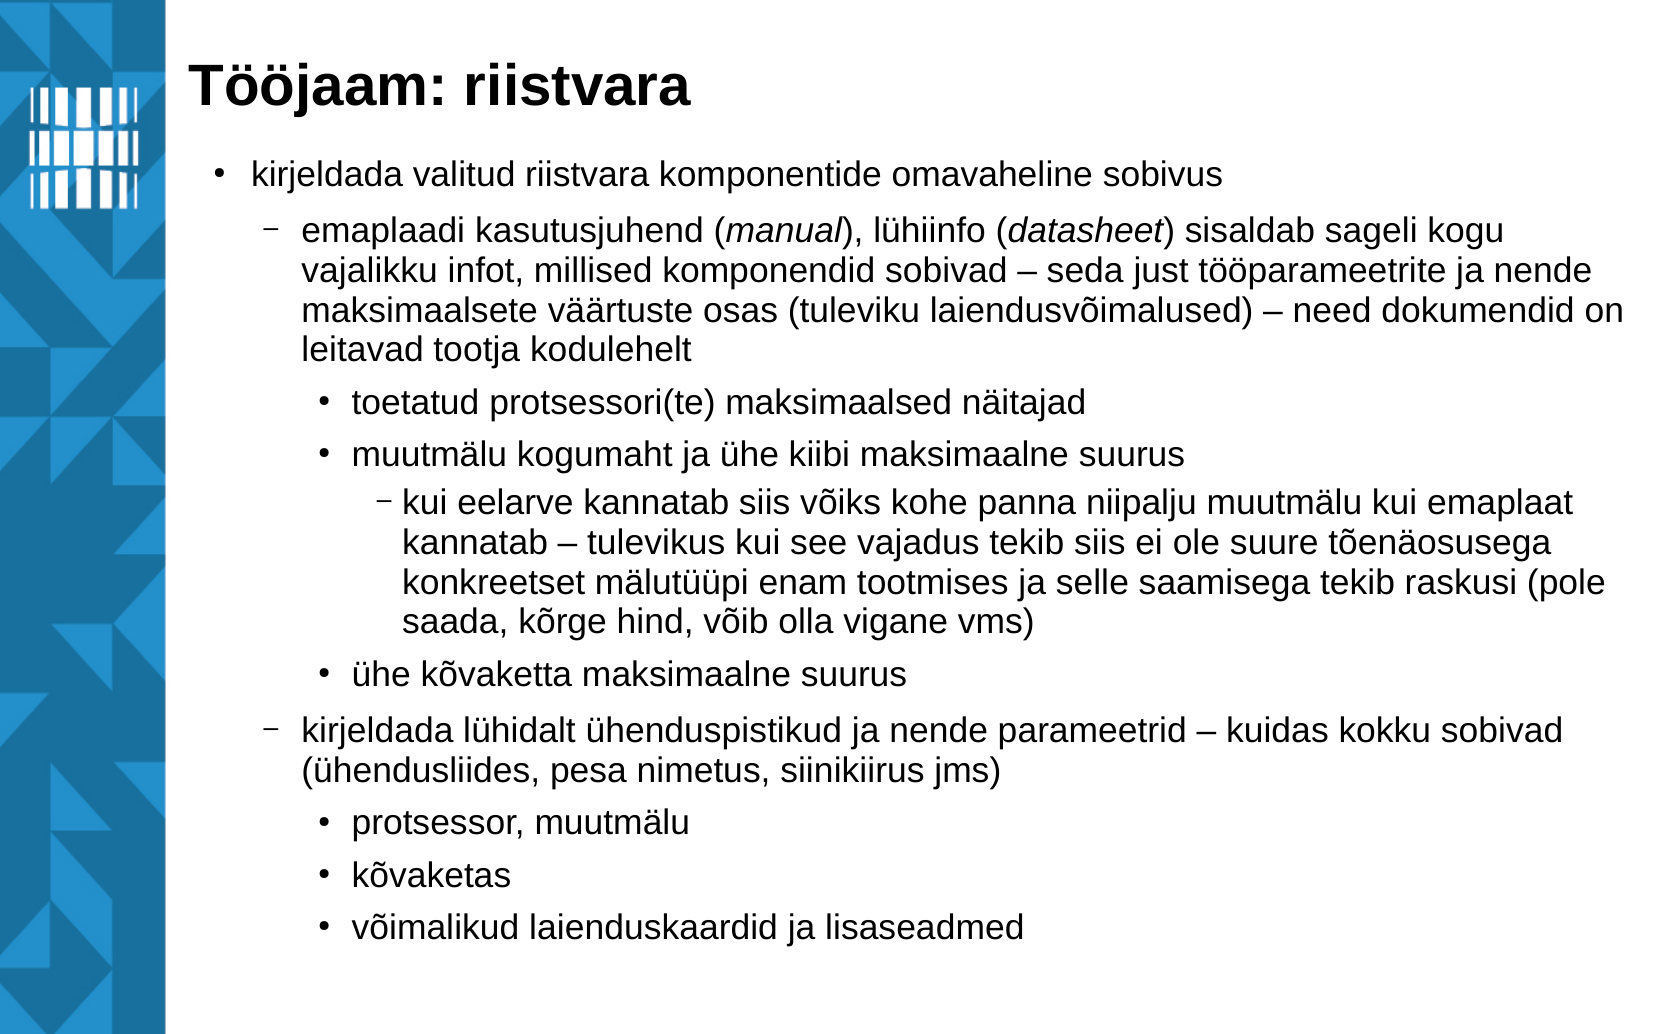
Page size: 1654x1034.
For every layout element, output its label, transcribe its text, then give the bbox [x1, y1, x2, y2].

title Tööjaam: riistvara [188, 41, 1630, 130]
list kirjeldada valitud riistvara komponentide omavaheline sobivus emaplaadi kasutusjuhend (manual), lühiinfo (datasheet) sisaldab sageli kogu vajalikku infot, millised komponendid sobivad – seda just tööparameetrite ja nende maksimaalsete väärtuste osas (tuleviku laiendusvõimalused) – need dokumendid on leitavad tootja kodulehelt toetatud protsessori(te) maksimaalsed näitajad muutmälu kogumaht ja ühe kiibi maksimaalne suurus kui eelarve kannatab siis võiks kohe panna niipalju muutmälu kui emaplaat kannatab – tulevikus kui see vajadus tekib siis ei ole suure tõenäosusega konkreetset mälutüüpi enam tootmises ja selle saamisega tekib raskusi (pole saada, kõrge hind, võib olla vigane vms) ühe kõvaketta maksimaalne suurus kirjeldada lühidalt ühenduspistikud ja nende parameetrid – kuidas kokku sobivad (ühendusliides, pesa nimetus, siinikiirus jms) protsessor, muutmälu kõvaketas võimalikud laienduskaardid ja lisaseadmed [200, 153, 1630, 957]
